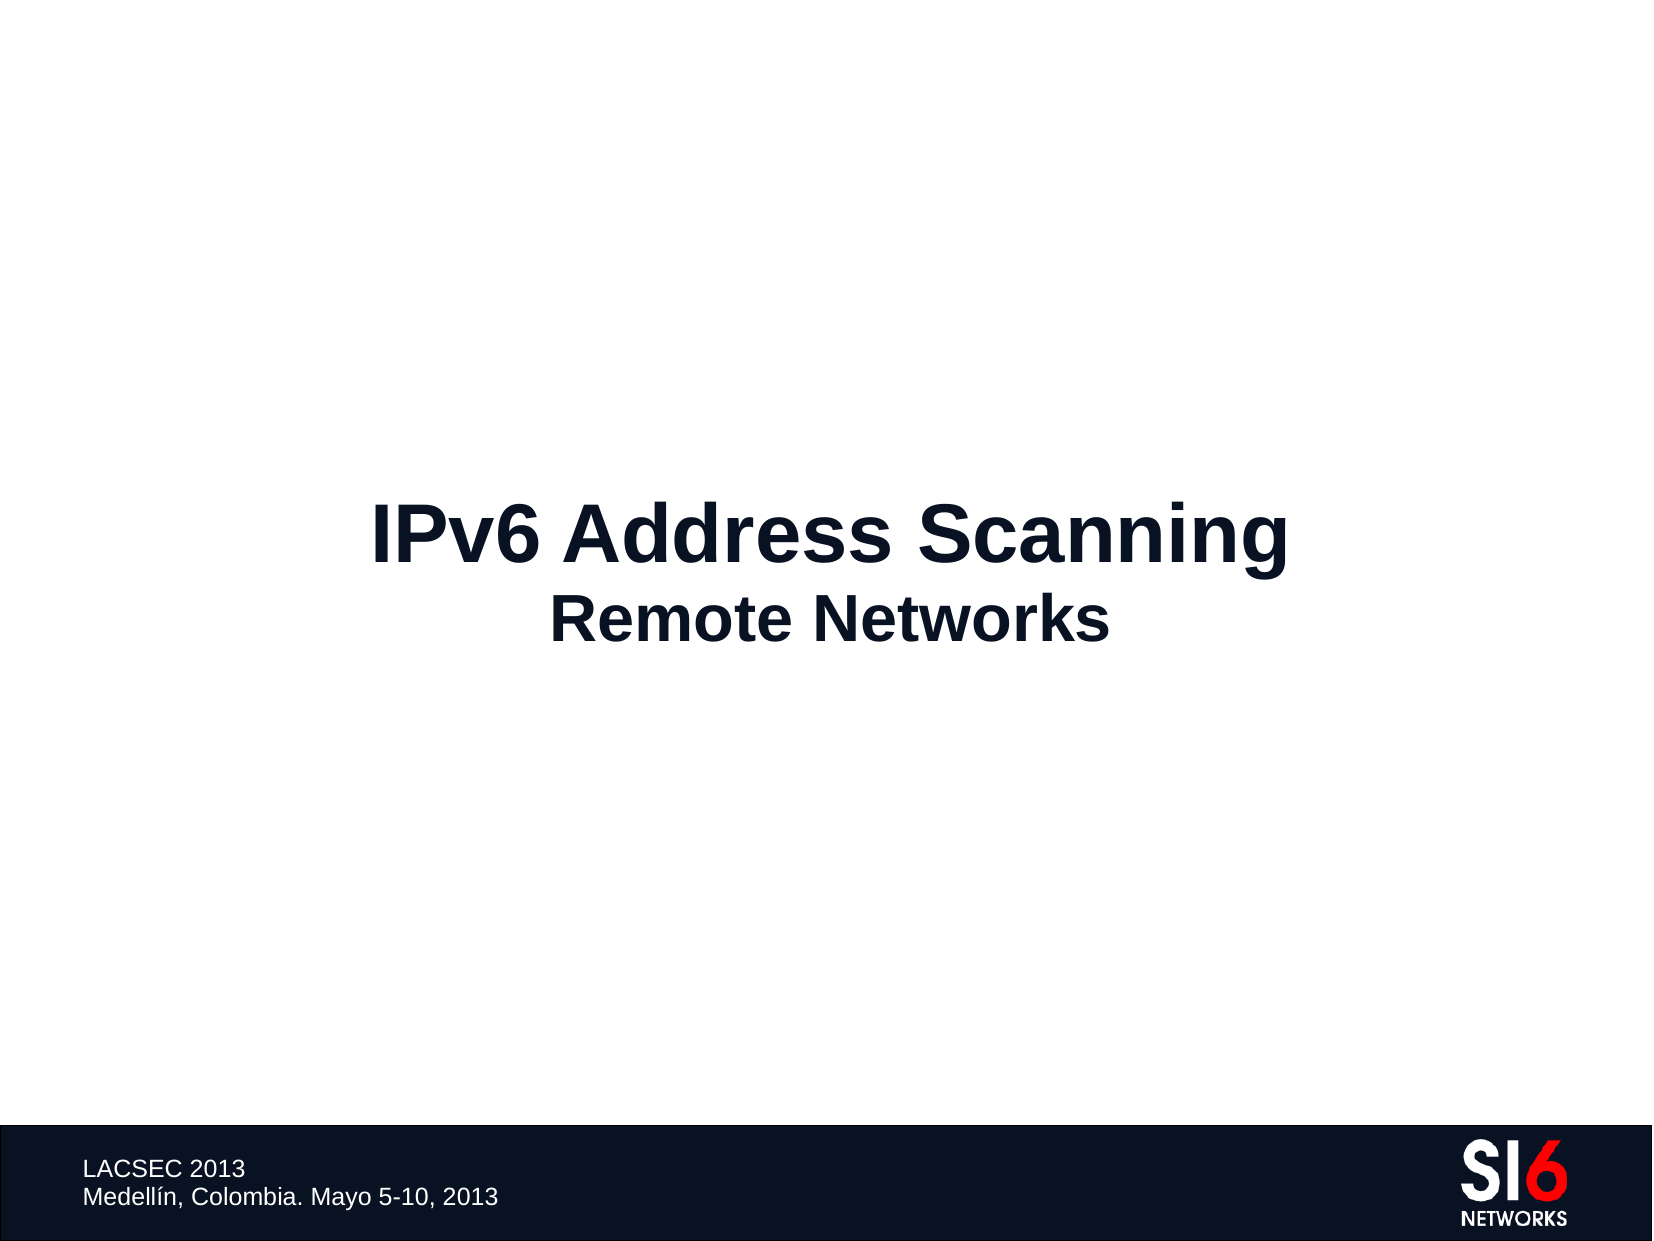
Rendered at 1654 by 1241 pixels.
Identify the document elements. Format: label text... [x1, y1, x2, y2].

title IPv6 Address Scanning Remote Networks [86, 467, 1576, 676]
picture [1461, 1139, 1567, 1226]
